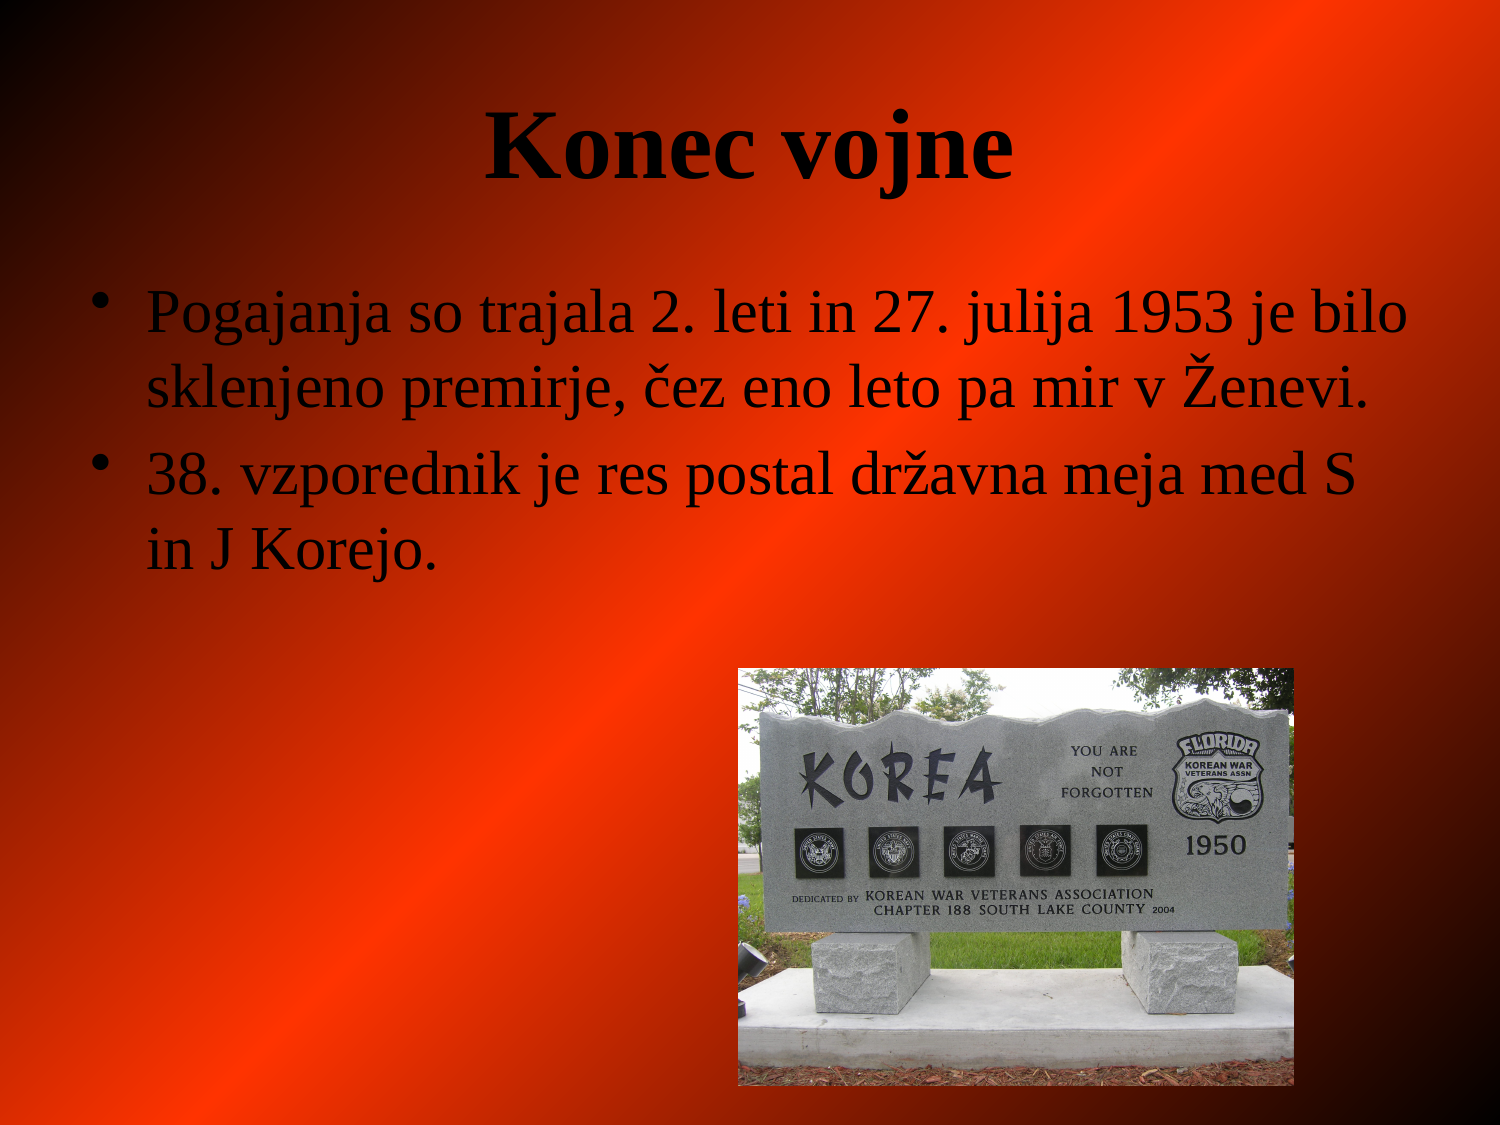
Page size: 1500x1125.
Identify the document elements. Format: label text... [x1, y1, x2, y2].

title Konec vojne [75, 45, 1425, 233]
list Pogajanja so trajala 2. leti in 27. julija 1953 je bilo sklenjeno premirje, čez eno leto pa mir v Ženevi. 38. vzporednik je res postal državna meja med S in J Korejo. [75, 262, 1425, 1005]
picture [738, 668, 1294, 1086]
